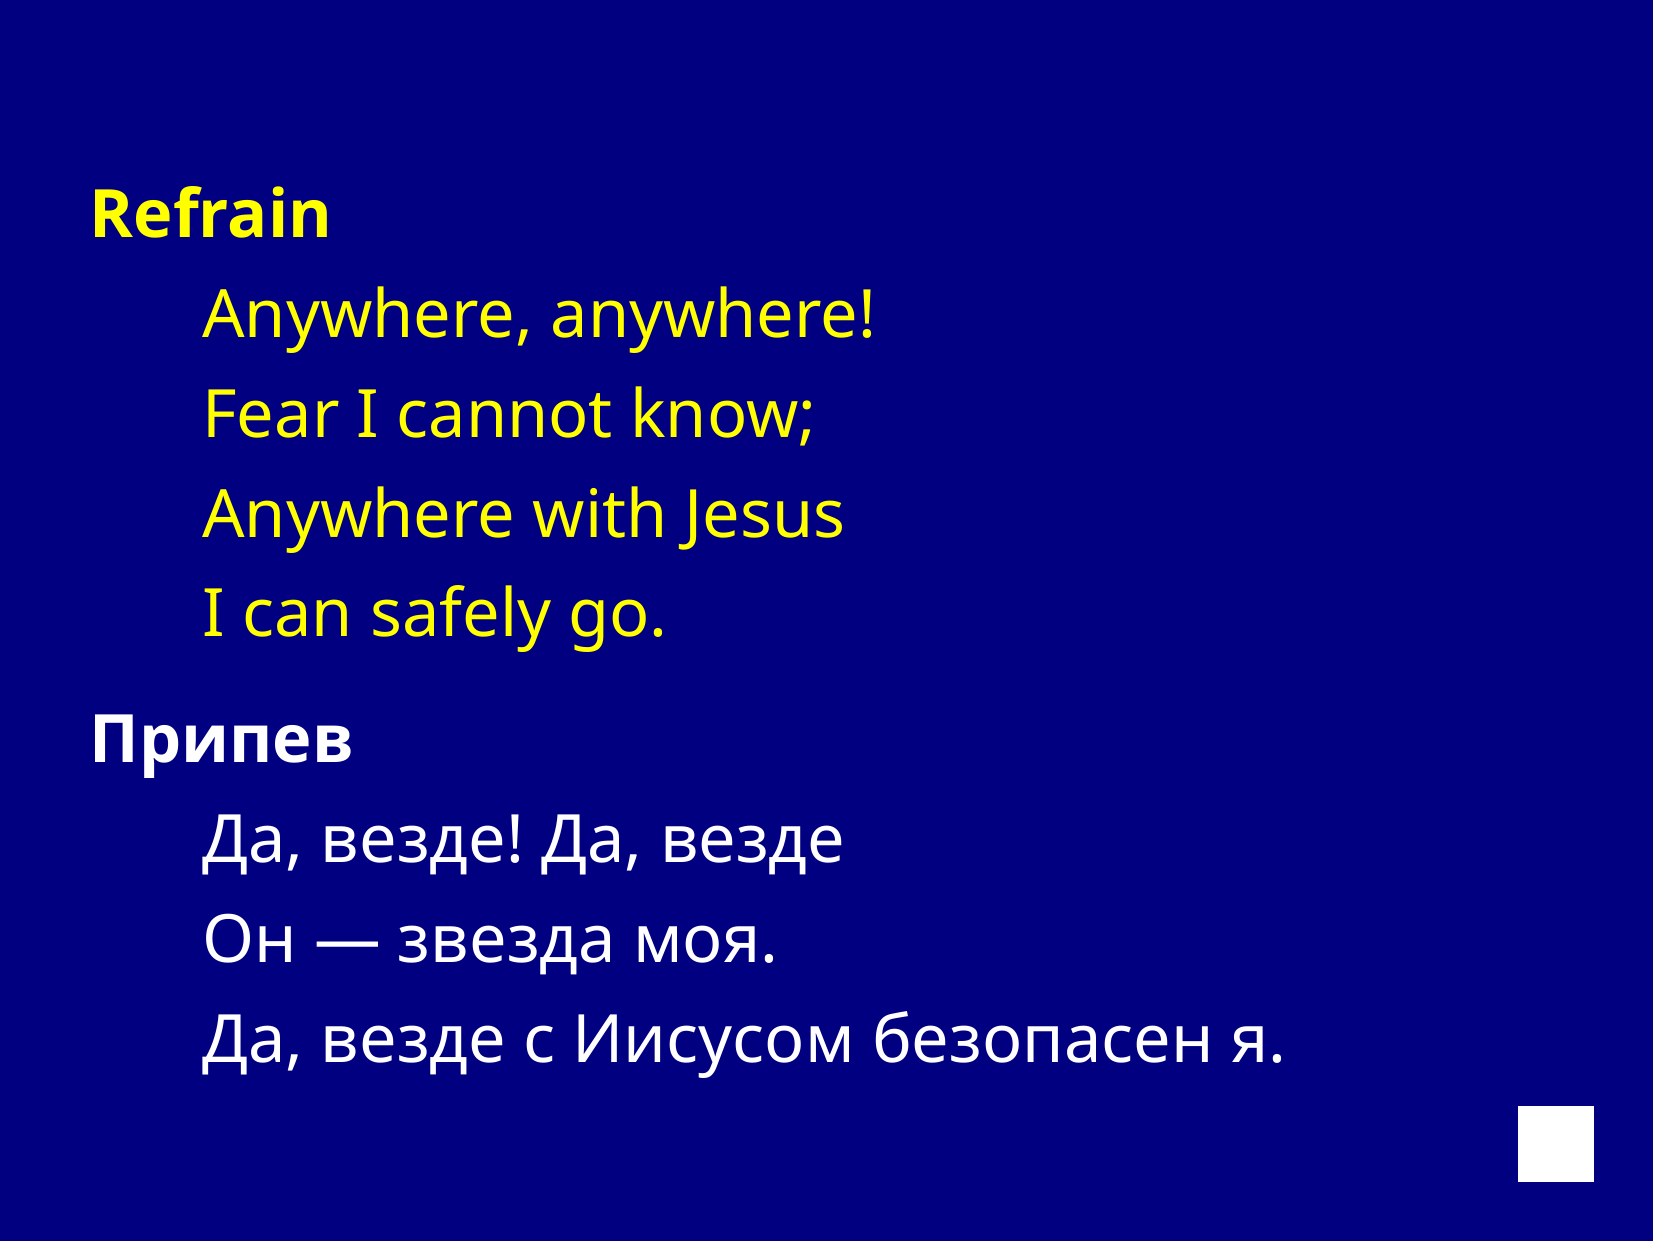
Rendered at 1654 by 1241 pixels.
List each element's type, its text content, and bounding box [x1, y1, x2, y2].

text_box Refrain Anywhere, anywhere! Fear I cannot know; Anywhere with Jesus I can safely go. [75, 150, 1653, 638]
text_box Припев Да, везде! Да, везде Он — звезда моя. Да, везде с Иисусом безопасен я. [75, 675, 1576, 1163]
text_box [1518, 1106, 1594, 1182]
